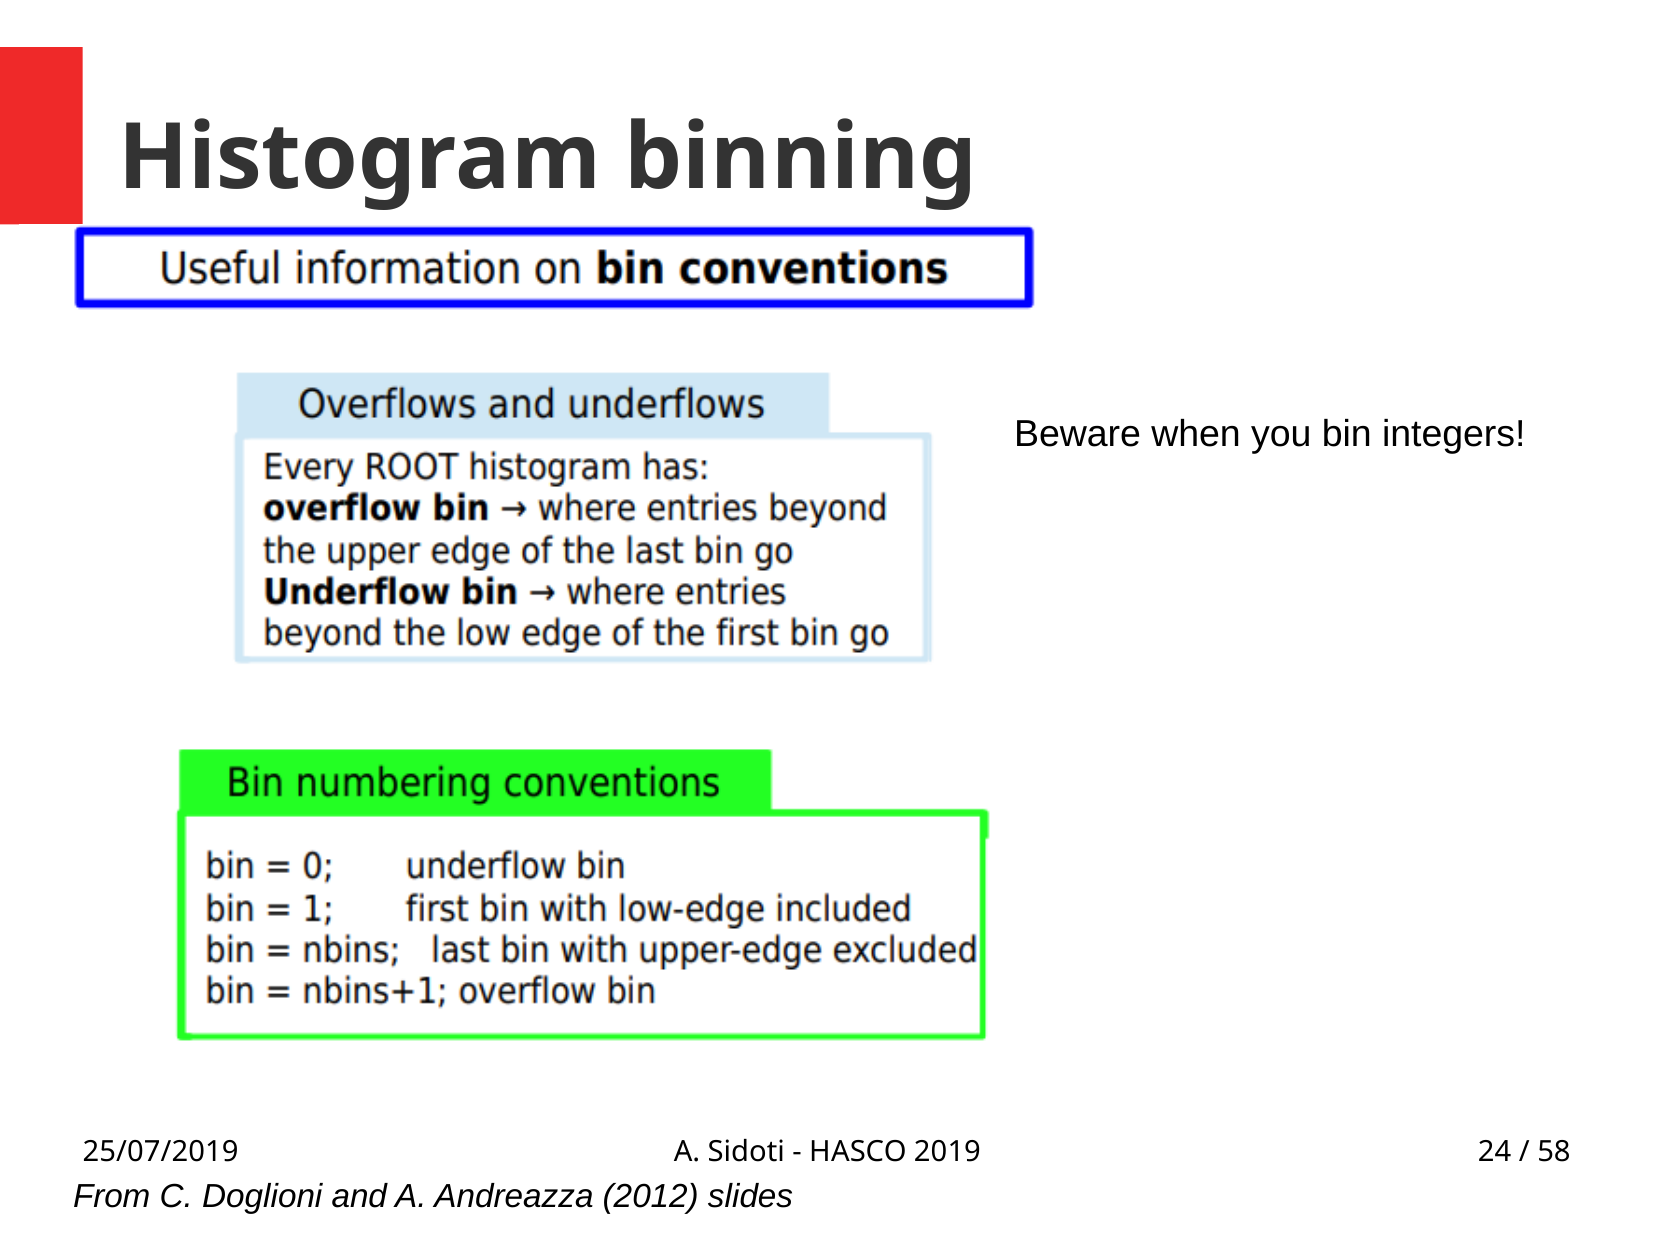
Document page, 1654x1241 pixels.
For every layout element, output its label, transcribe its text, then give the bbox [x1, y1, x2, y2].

picture [19, 224, 1096, 1066]
text_box Beware when you bin integers! [999, 405, 1541, 462]
text_box From C. Doglioni and A. Andreazza (2012) slides [58, 1170, 1366, 1222]
title Histogram binning [118, 49, 1571, 257]
